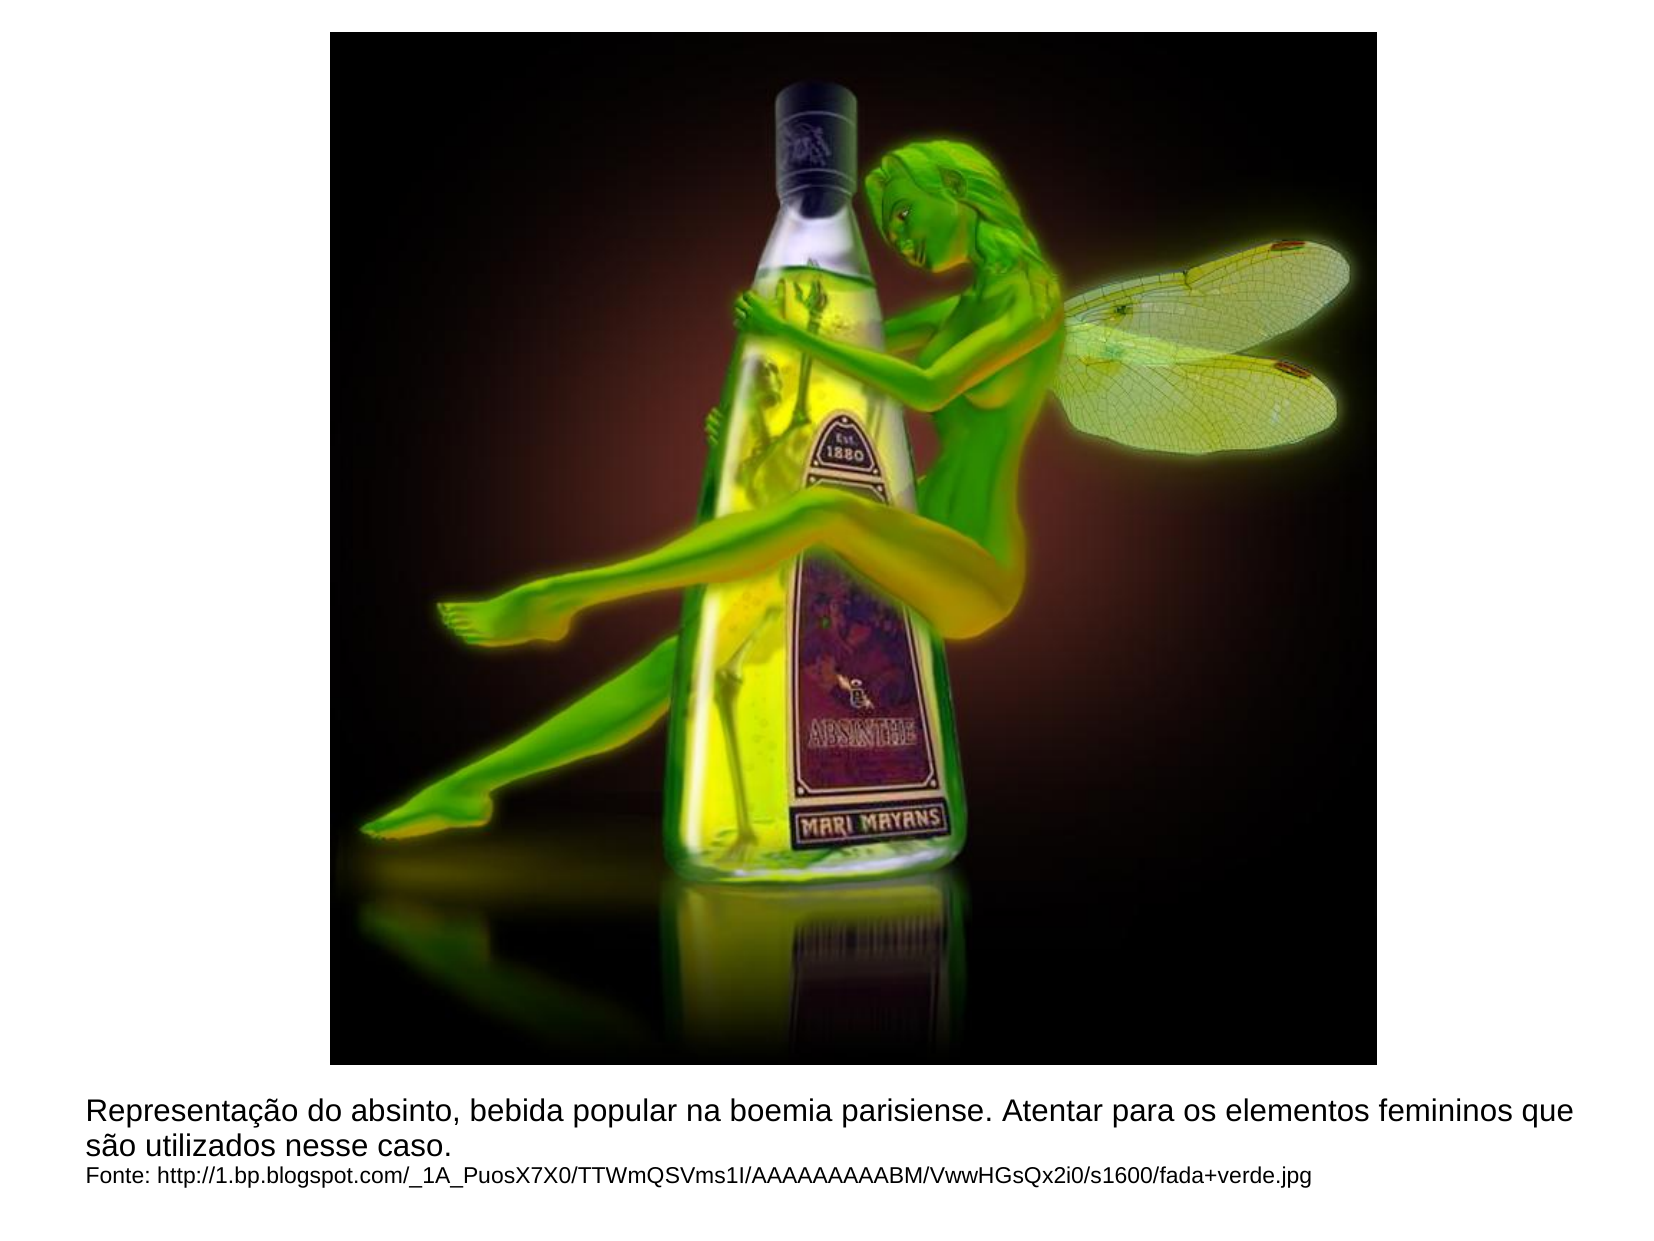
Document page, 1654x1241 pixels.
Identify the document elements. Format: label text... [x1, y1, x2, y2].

picture [330, 32, 1377, 1065]
text_box Representação do absinto, bebida popular na boemia parisiense. Atentar para os elementos femininos que são utilizados nesse caso. Fonte: http://1.bp.blogspot.com/_1A_PuosX7X0/TTWmQSVms1I/AAAAAAAAABM/VwwHGsQx2i0/s1600/fada+verde.jpg [70, 1083, 1642, 1170]
